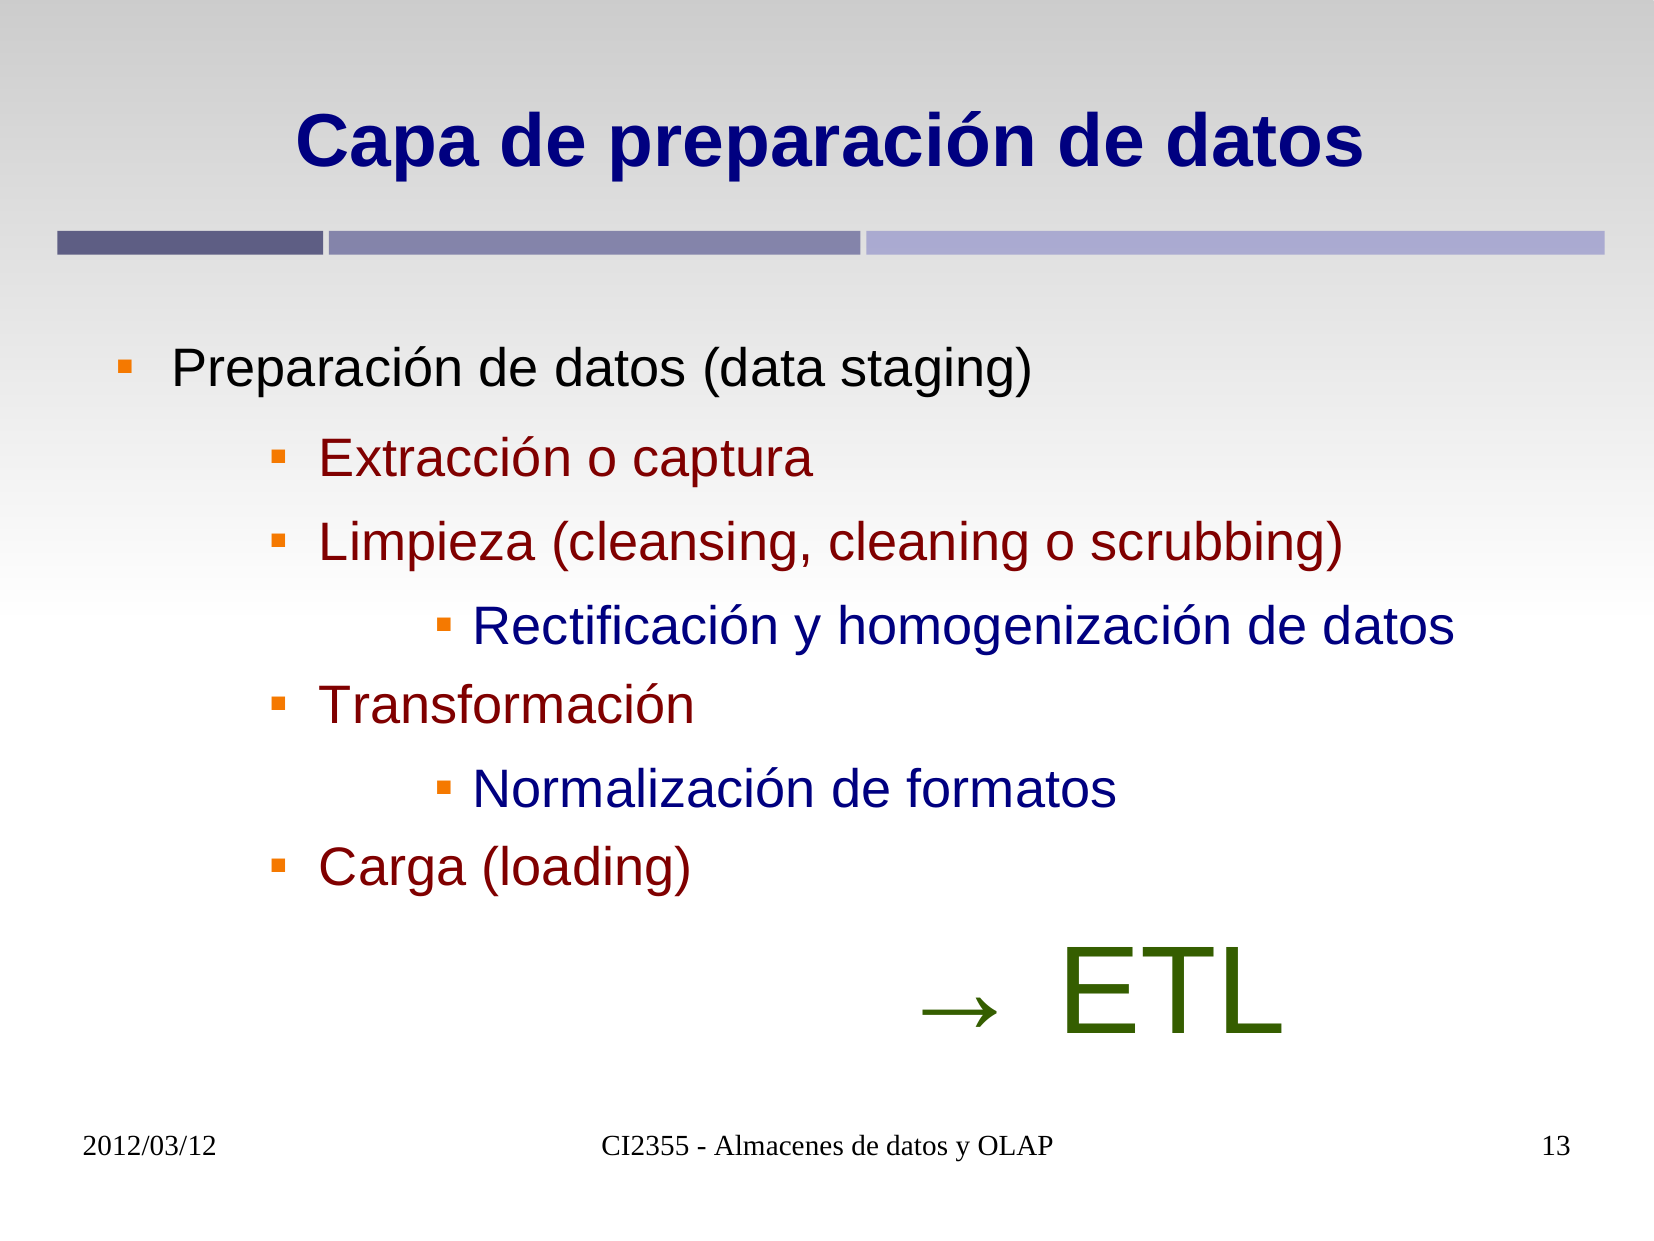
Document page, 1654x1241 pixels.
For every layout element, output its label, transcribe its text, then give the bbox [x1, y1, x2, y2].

list Preparación de datos (data staging) Extracción o captura Limpieza (cleansing, cleaning o scrubbing) Rectificación y homogenización de datos Transformación Normalización de formatos Carga (loading) → ETL [82, 337, 1571, 1109]
title Capa de preparación de datos [86, 55, 1576, 226]
